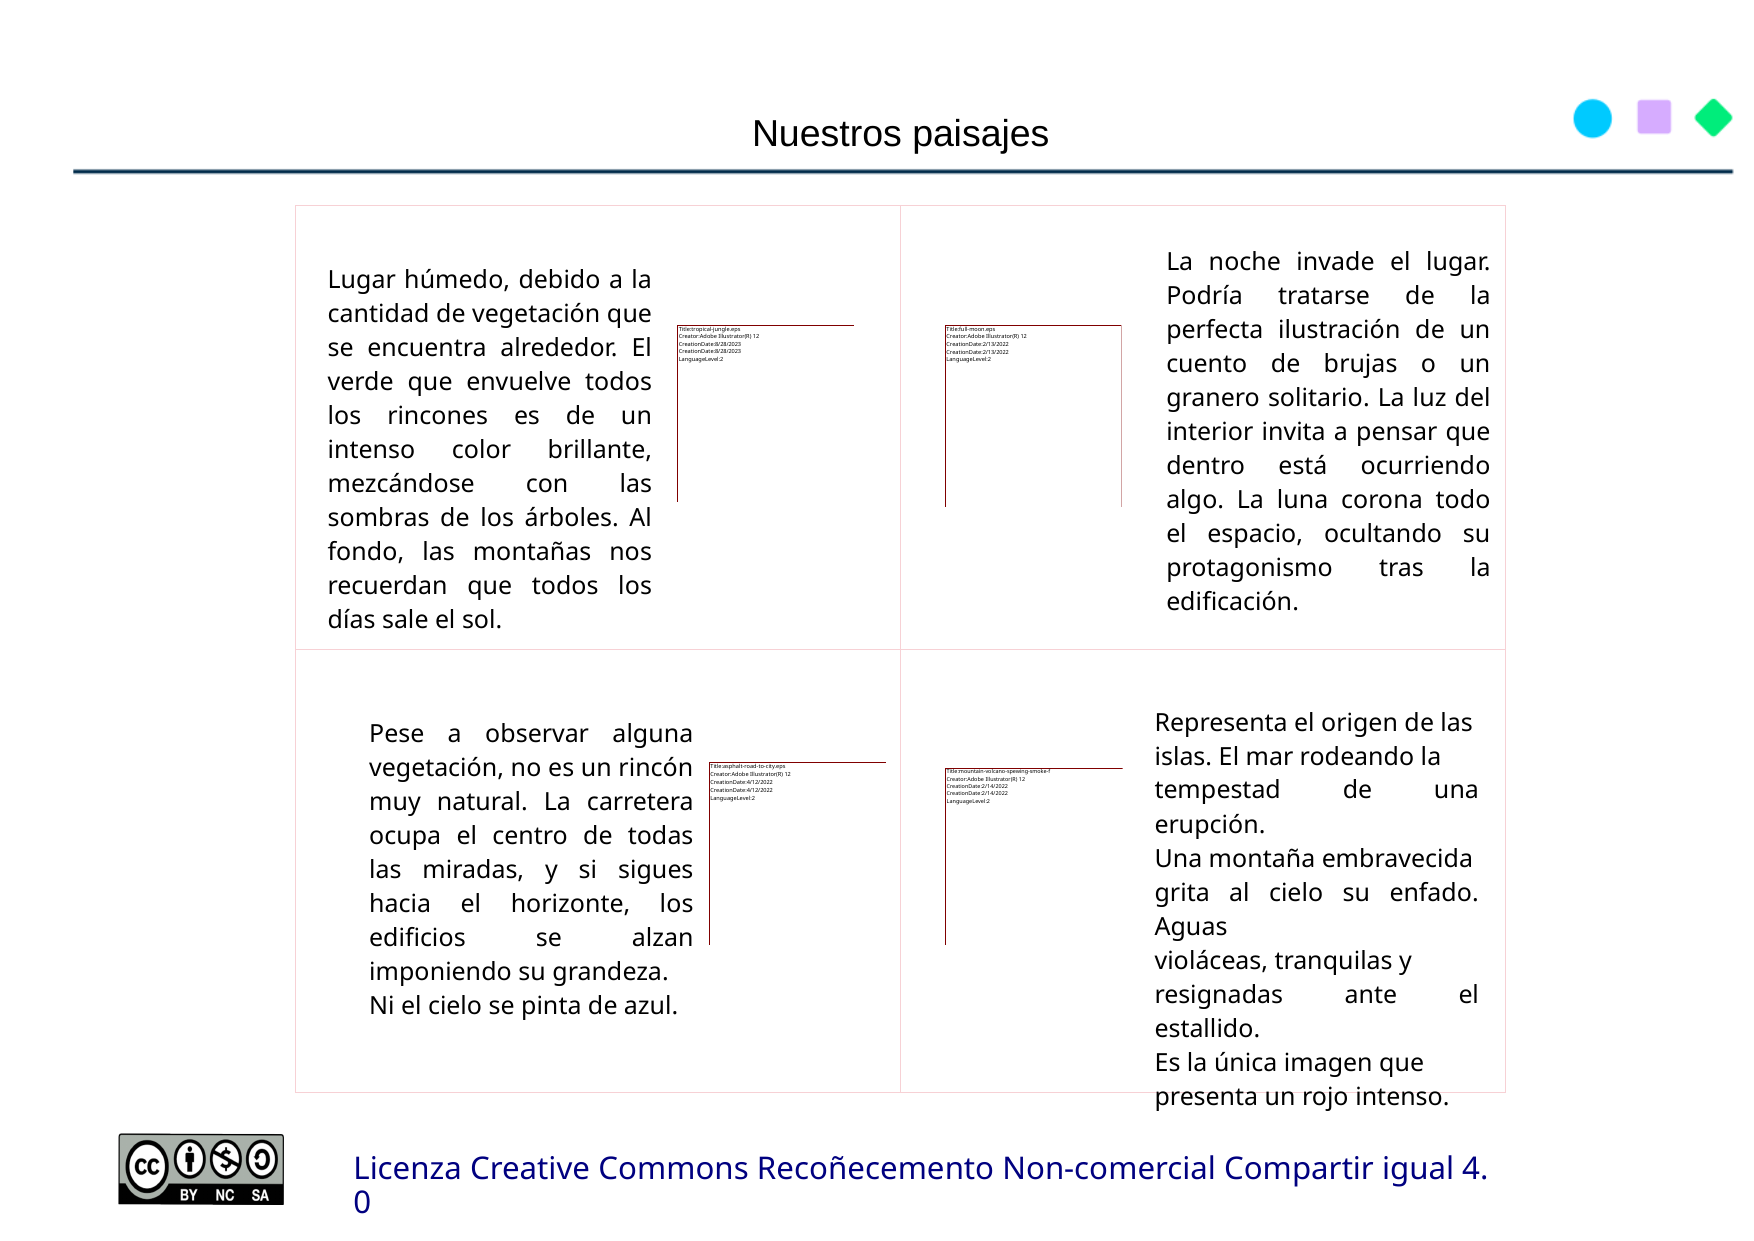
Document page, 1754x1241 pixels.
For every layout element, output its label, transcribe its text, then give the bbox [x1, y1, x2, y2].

text_box Representa el origen de las islas. El mar rodeando la tempestad de una erupción. Una montaña embravecida grita al cielo su enfado. Aguas violáceas, tranquilas y resignadas ante el estallido. Es la única imagen que presenta un rojo intenso. [1139, 696, 1495, 1052]
picture [59, 70, 1743, 197]
text_box Licenza Creative Commons Recoñecemento Non-comercial Compartir igual 4.0 [338, 1119, 1506, 1217]
table_cell [296, 650, 900, 1092]
text_box La noche invade el lugar. Podría tratarse de la perfecta ilustración de un cuento de brujas o un granero solitario. La luz del interior invita a pensar que dentro está ocurriendo algo. La luna corona todo el espacio, ocultando su protagonismo tras la edificación. [1151, 236, 1506, 591]
picture [944, 767, 1127, 945]
table_header [296, 206, 900, 649]
picture [676, 324, 857, 502]
table_header [901, 206, 1505, 649]
text_box Pese a observar alguna vegetación, no es un rincón muy natural. La carretera ocupa el centro de todas las miradas, y si sigues hacia el horizonte, los edificios se alzan imponiendo su grandeza. Ni el cielo se pinta de azul. [354, 708, 709, 1063]
picture [709, 762, 886, 945]
picture [118, 1133, 284, 1205]
text_box Lugar húmedo, debido a la cantidad de vegetación que se encuentra alrededor. El verde que envuelve todos los rincones es de un intenso color brillante, mezcándose con las sombras de los árboles. Al fondo, las montañas nos recuerdan que todos los días sale el sol. [312, 253, 668, 609]
table_header [1184, 598, 1191, 608]
picture [944, 324, 1123, 507]
table_cell [901, 650, 1505, 1092]
